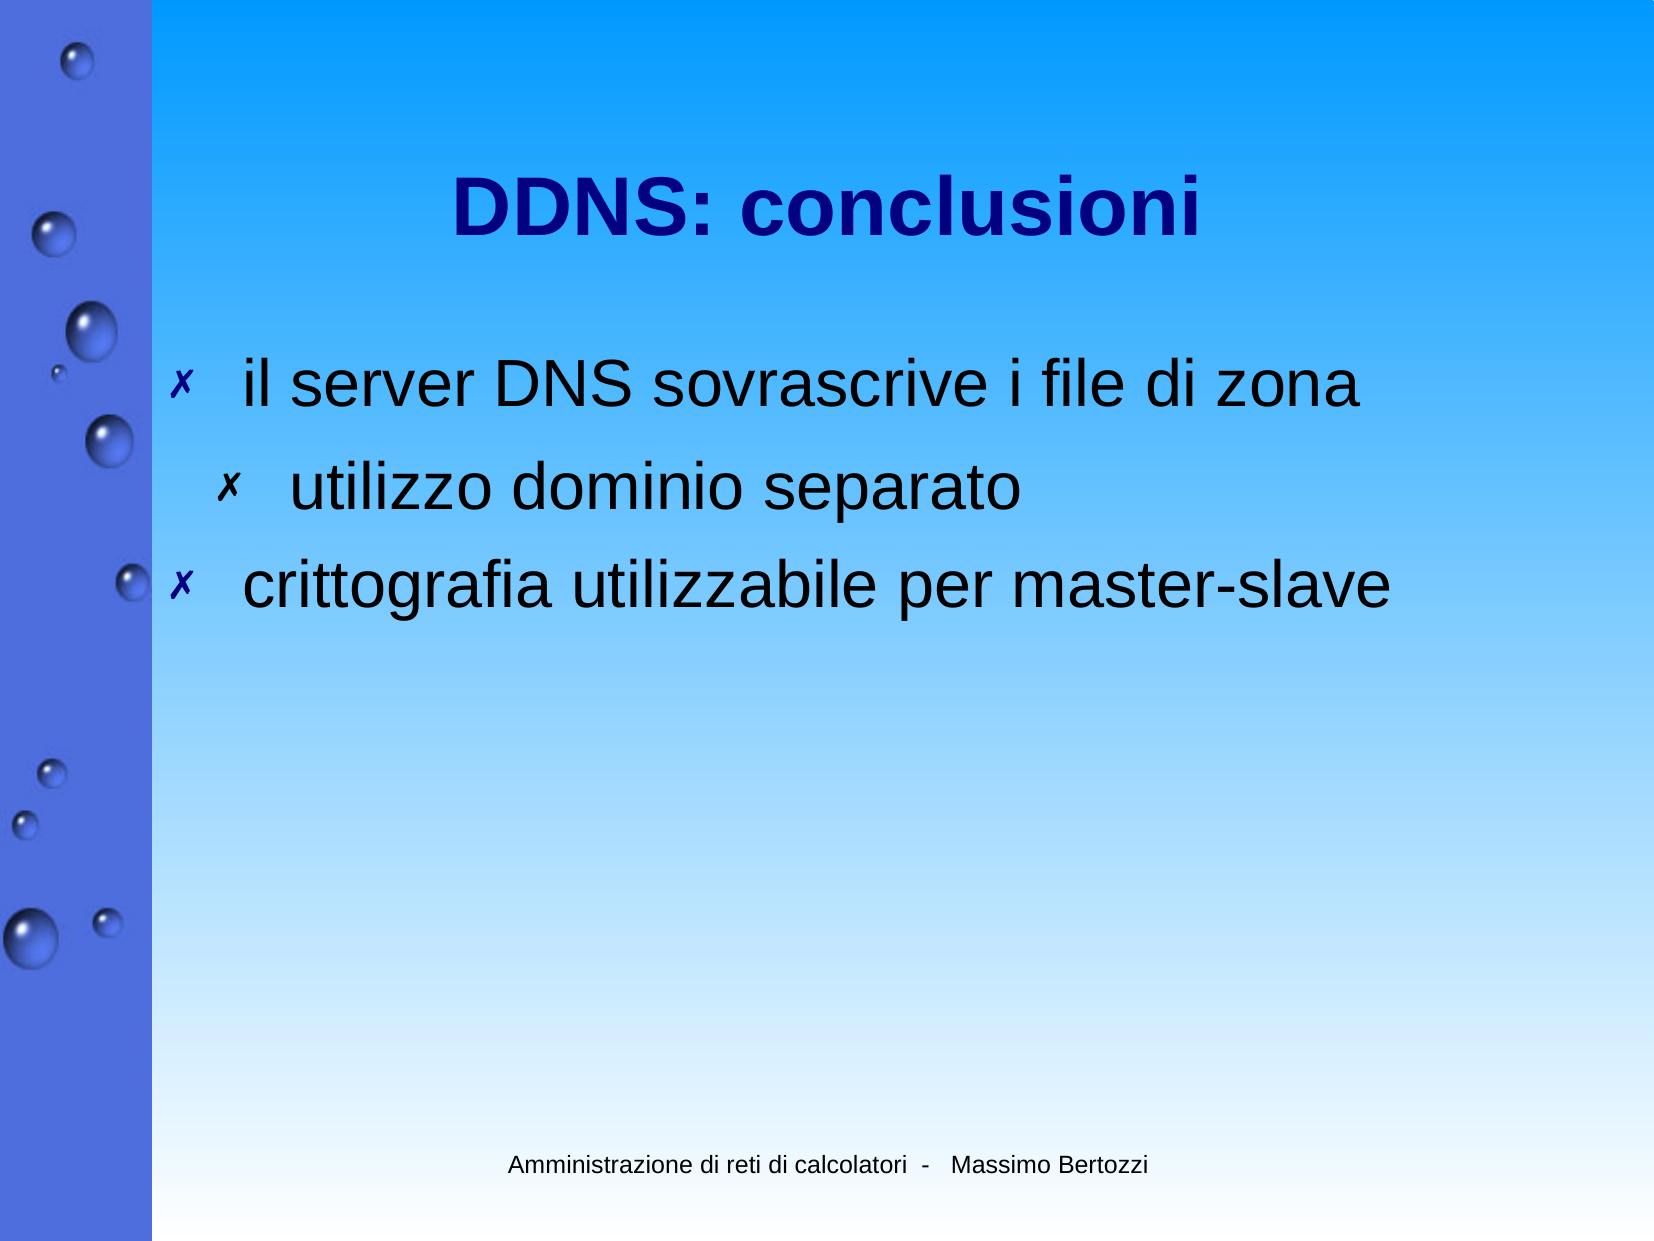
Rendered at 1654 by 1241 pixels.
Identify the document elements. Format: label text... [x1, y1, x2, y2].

title DDNS: conclusioni [121, 102, 1534, 311]
picture [0, 0, 152, 1241]
list il server DNS sovrascrive i file di zona utilizzo dominio separato crittografia utilizzabile per master-slave [159, 346, 1572, 1128]
